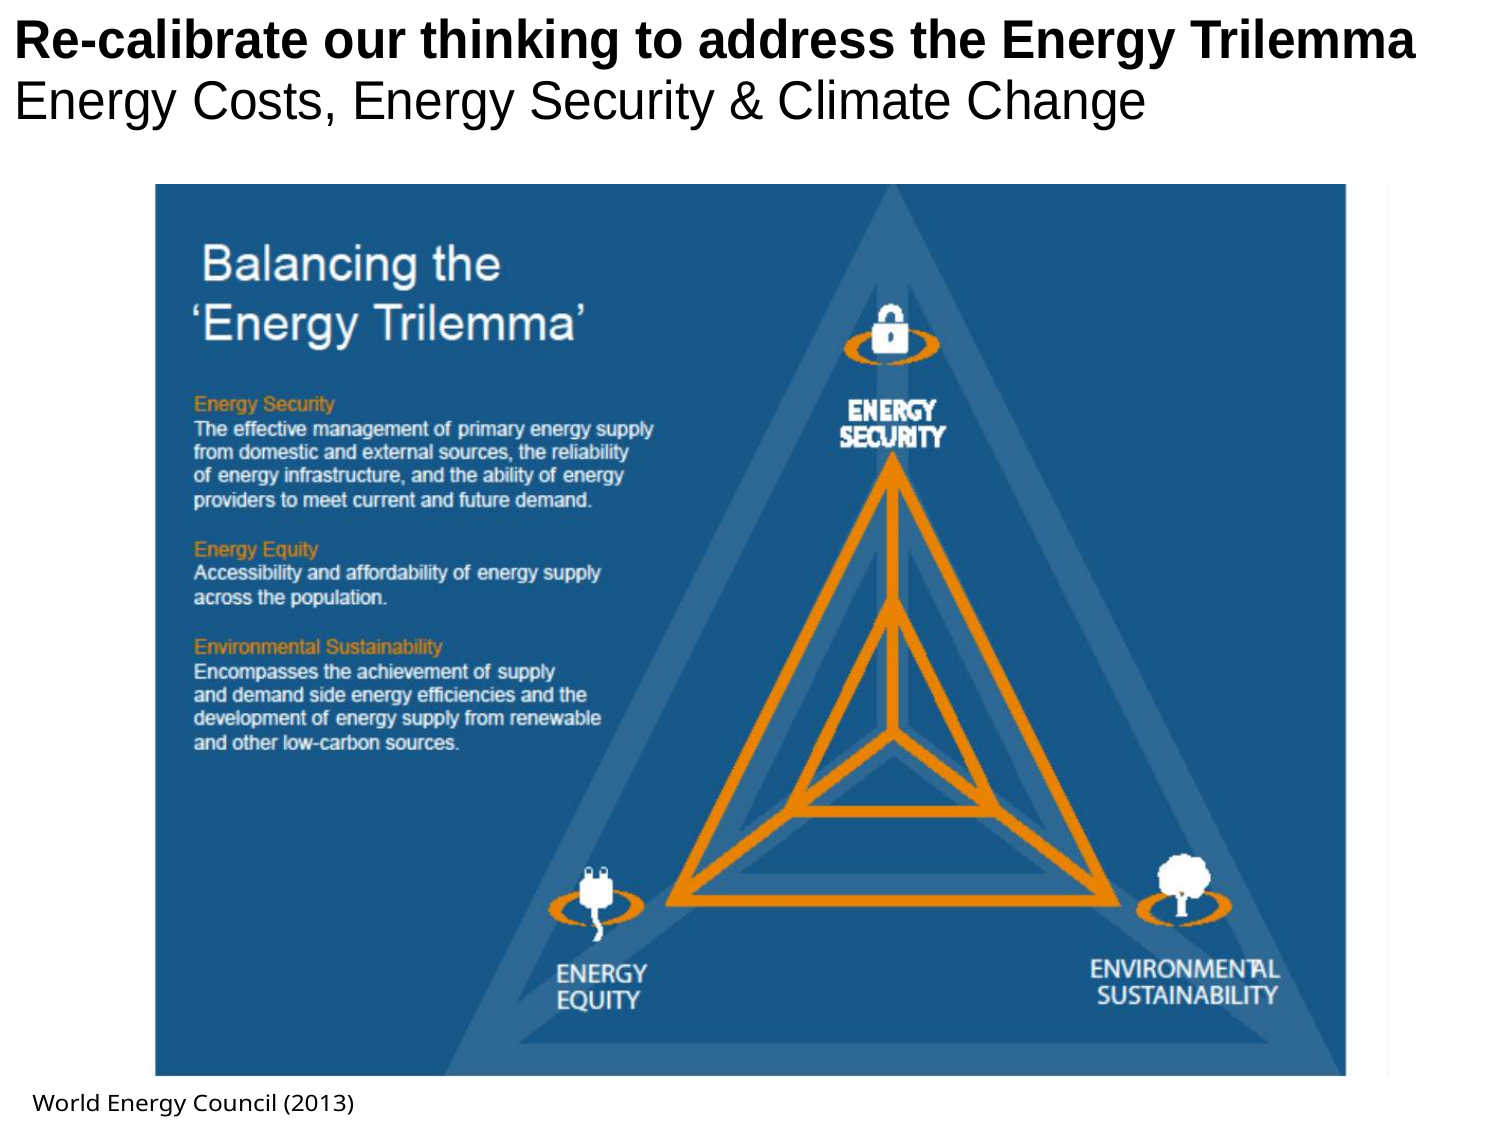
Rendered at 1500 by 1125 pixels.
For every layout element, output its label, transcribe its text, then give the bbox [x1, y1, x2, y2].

text_box World Energy Council (2013) [17, 1079, 372, 1125]
picture [100, 184, 1389, 1077]
text_box Re-calibrate our thinking to address the Energy Trilemma Energy Costs, Energy Security & Climate Change [0, 1, 1430, 139]
